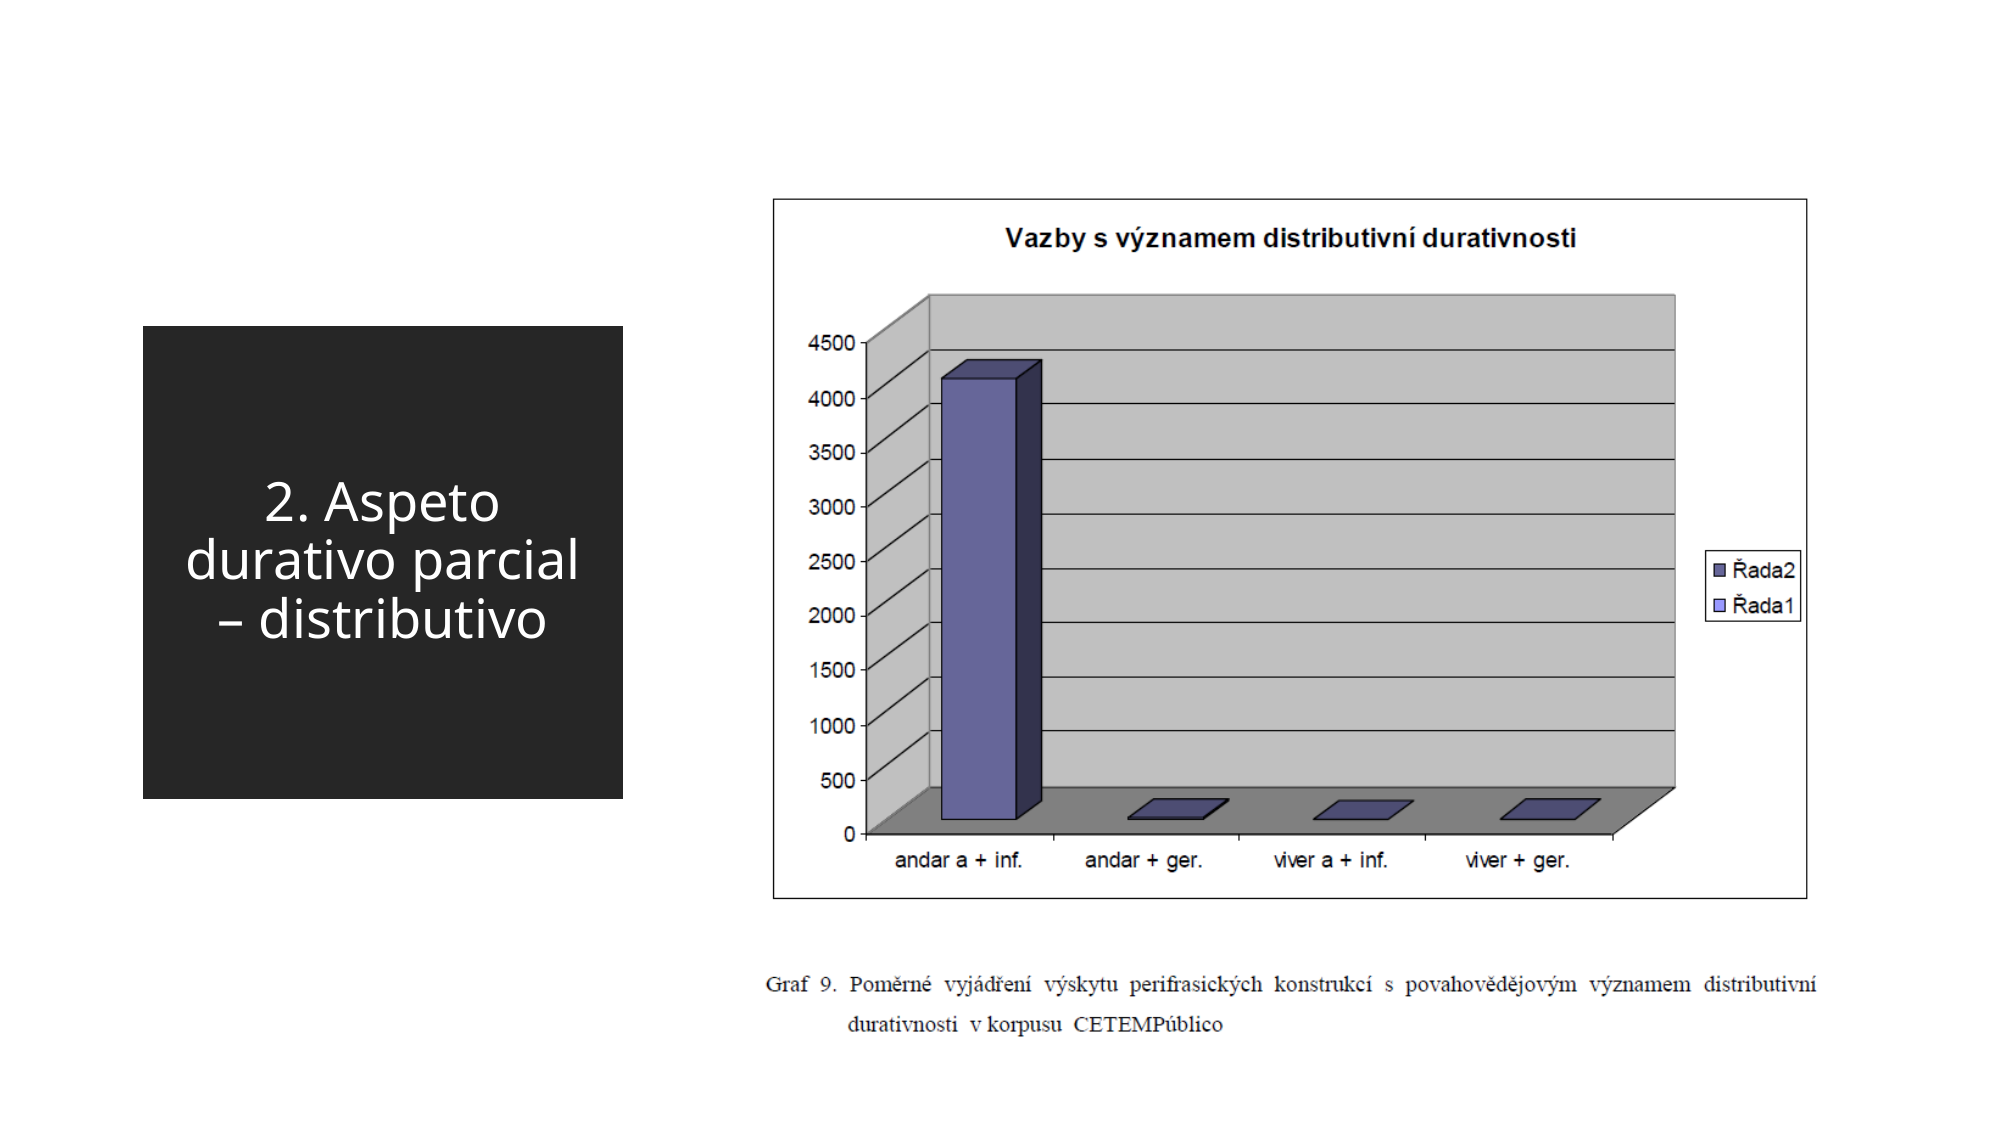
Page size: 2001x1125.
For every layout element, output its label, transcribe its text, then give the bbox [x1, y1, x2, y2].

text_box 2. Aspeto durativo parcial – distributivo [157, 340, 609, 785]
picture [689, 161, 1843, 1083]
